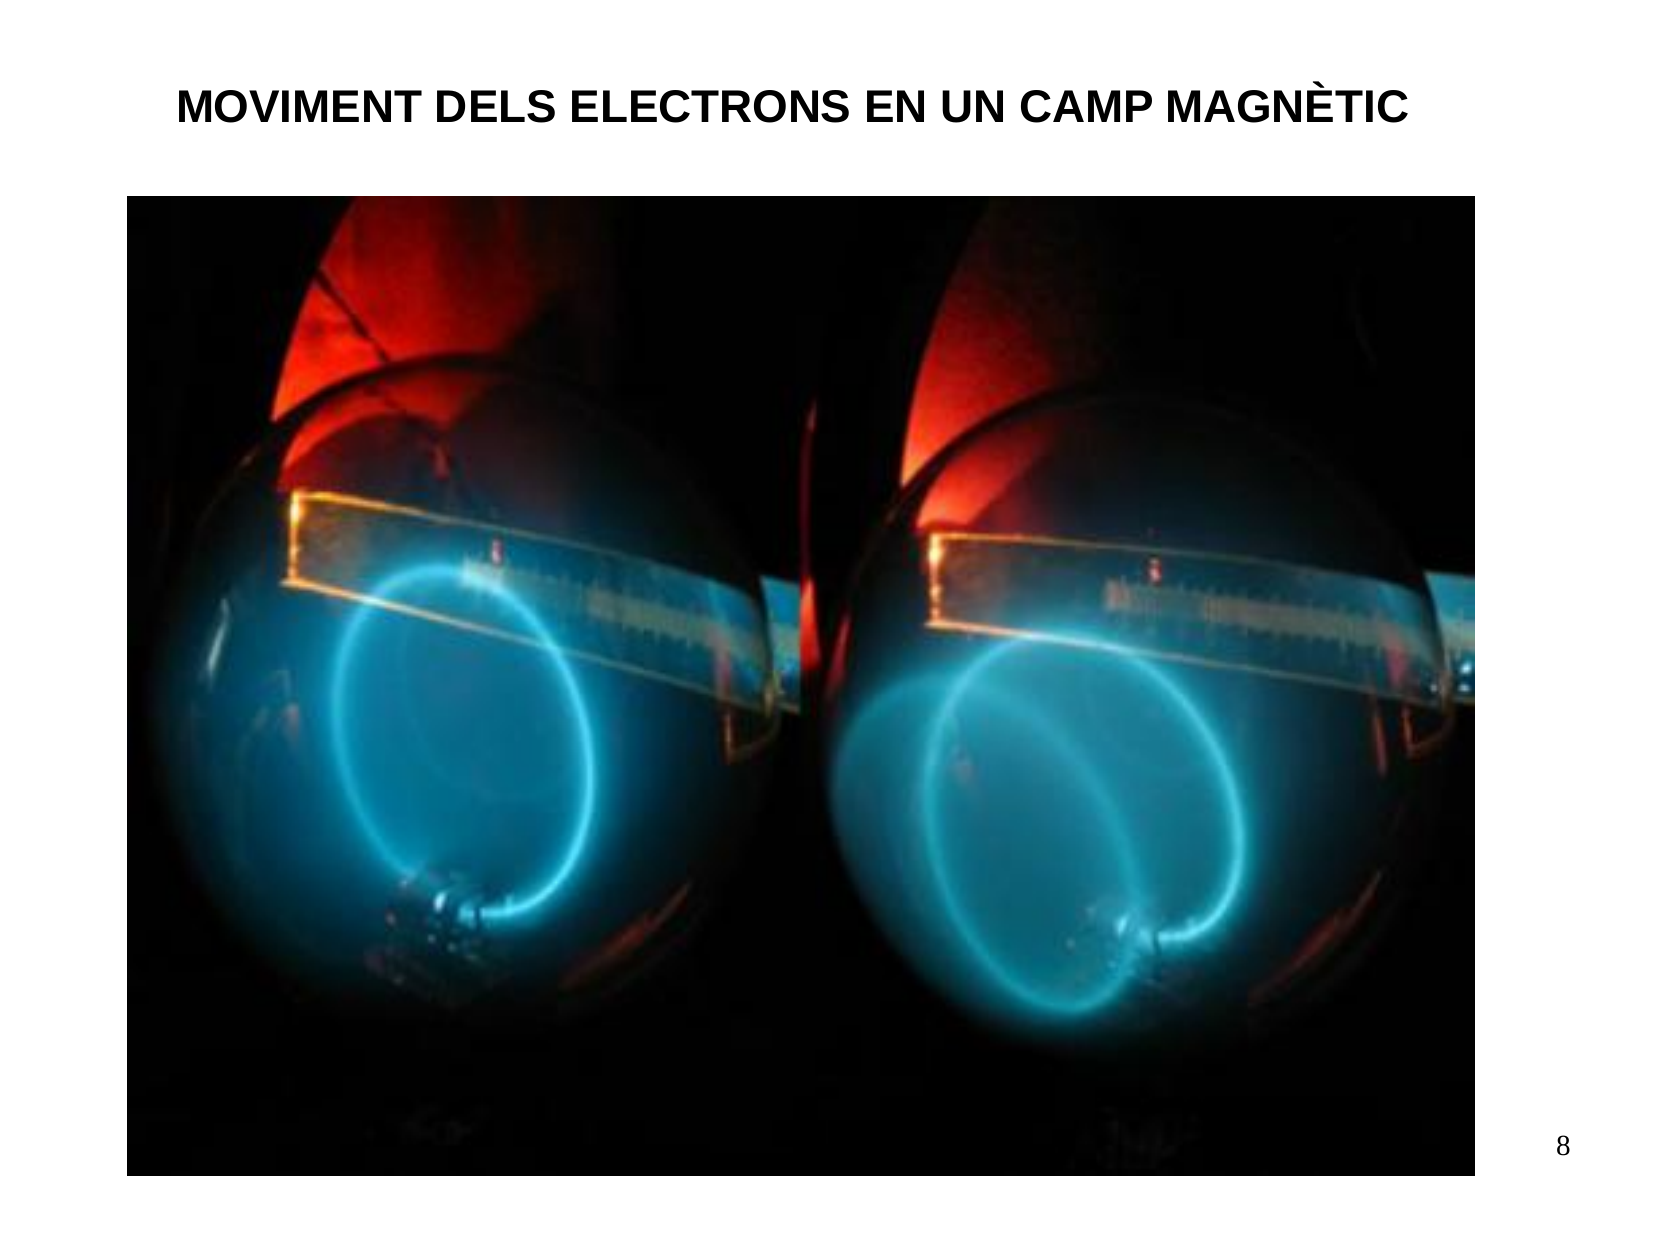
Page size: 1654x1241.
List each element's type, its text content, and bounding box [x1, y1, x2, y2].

picture [127, 196, 1475, 1176]
text_box MOVIMENT DELS ELECTRONS EN UN CAMP MAGNÈTIC [161, 73, 1449, 140]
